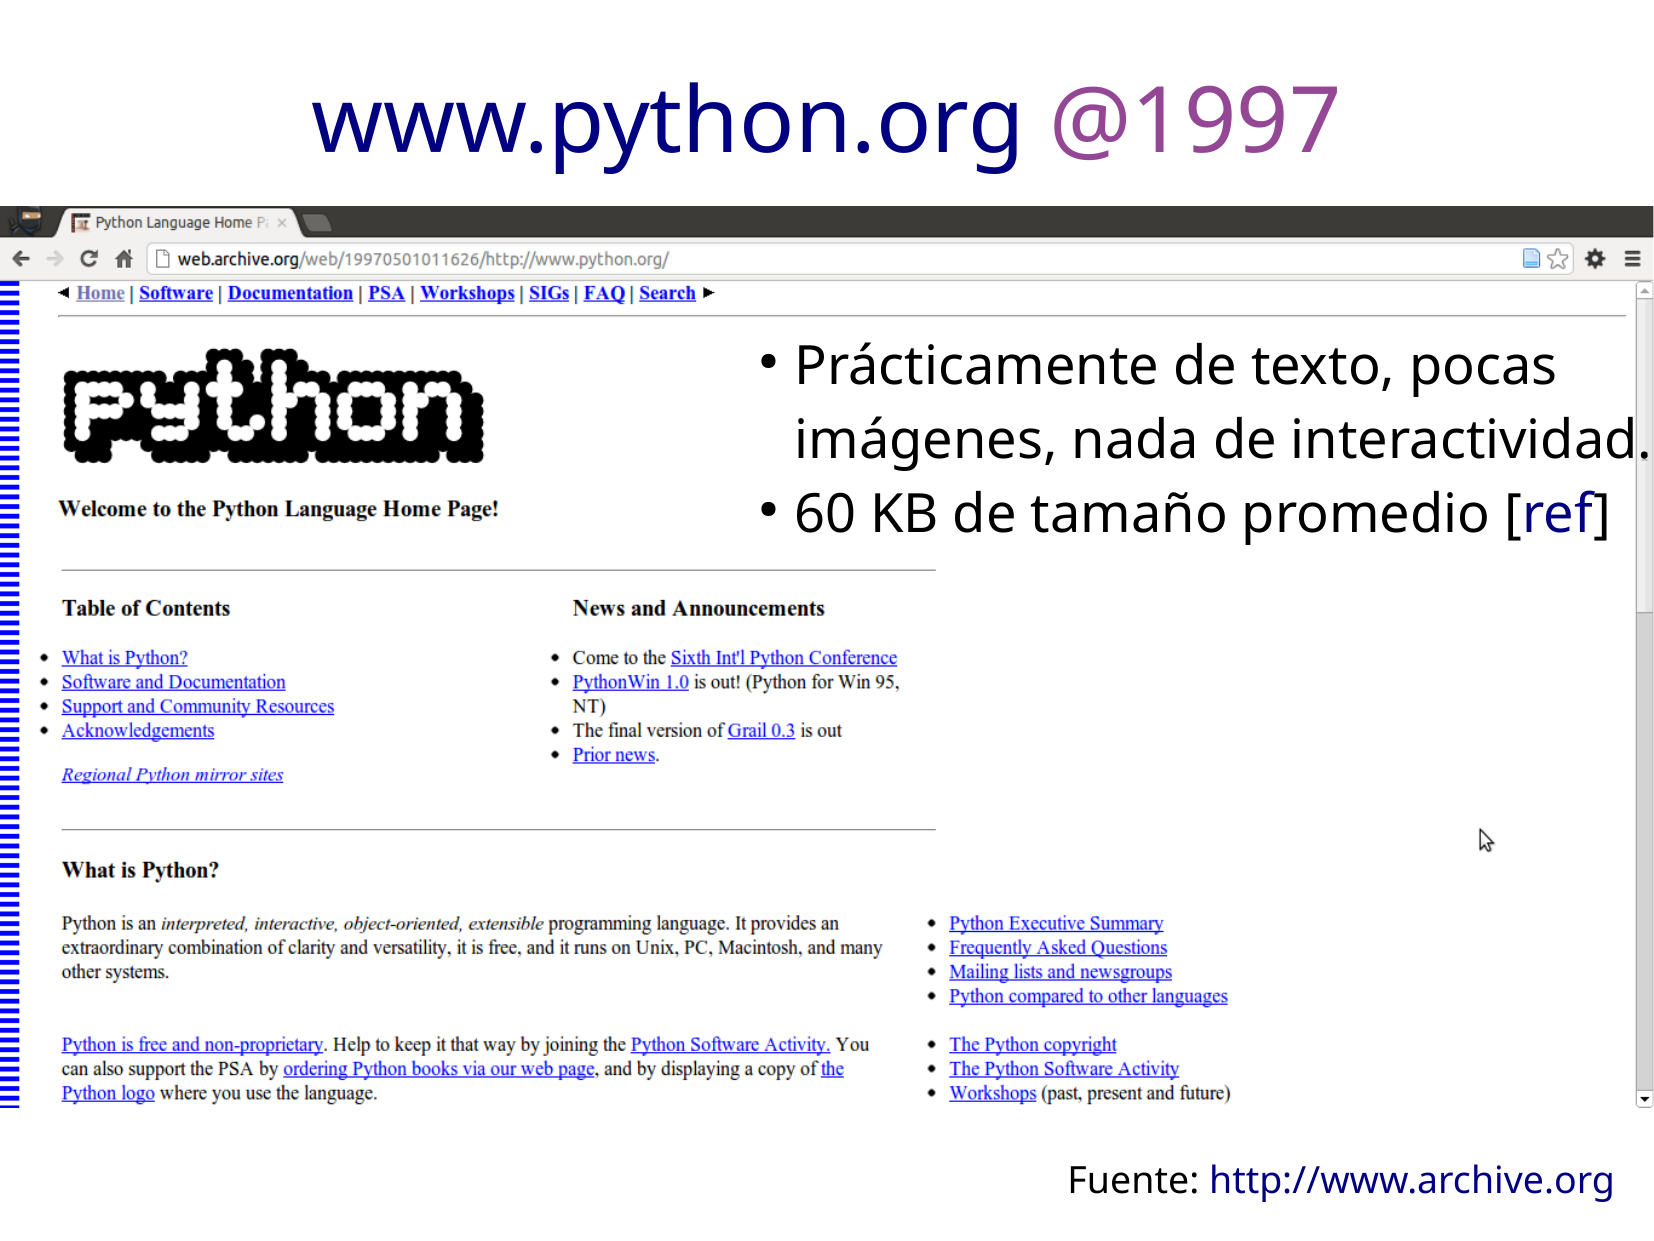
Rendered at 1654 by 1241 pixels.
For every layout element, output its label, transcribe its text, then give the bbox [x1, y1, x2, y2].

picture [1250, 517, 1266, 529]
picture [802, 517, 818, 528]
picture [913, 517, 930, 528]
text_box Fuente: http://www.archive.org [968, 1145, 1630, 1203]
picture [833, 517, 848, 528]
picture [1057, 518, 1071, 529]
text_box Prácticamente de texto, pocas imágenes, nada de interactividad. 60 KB de tamaño promedio [ref] [744, 318, 1654, 517]
picture [1304, 517, 1321, 529]
title www.python.org @1997 [82, 13, 1571, 222]
picture [0, 206, 1654, 1108]
picture [1418, 517, 1434, 529]
picture [1465, 517, 1482, 529]
picture [960, 517, 976, 529]
picture [1138, 518, 1152, 529]
picture [1203, 517, 1220, 529]
